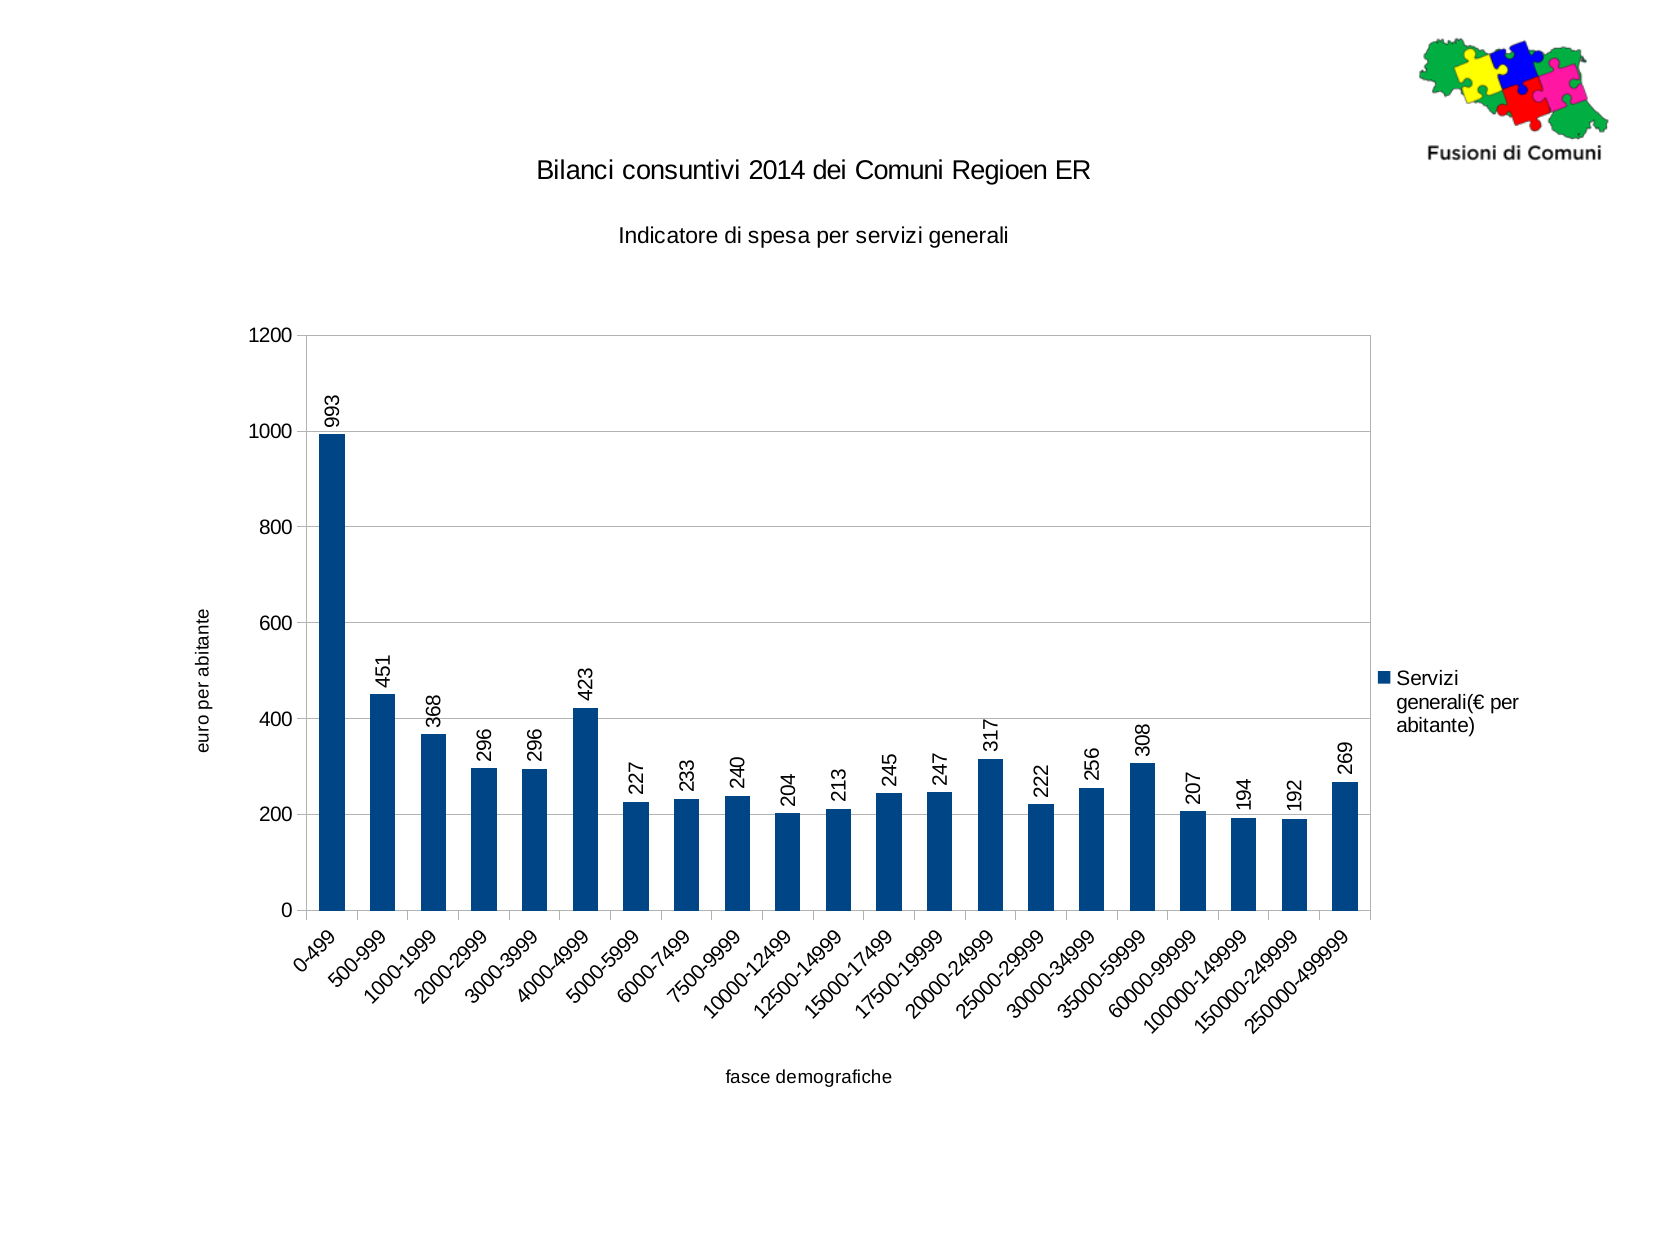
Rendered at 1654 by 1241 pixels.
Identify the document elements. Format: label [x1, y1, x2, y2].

chart [82, 118, 1545, 1182]
picture [1417, 35, 1611, 165]
